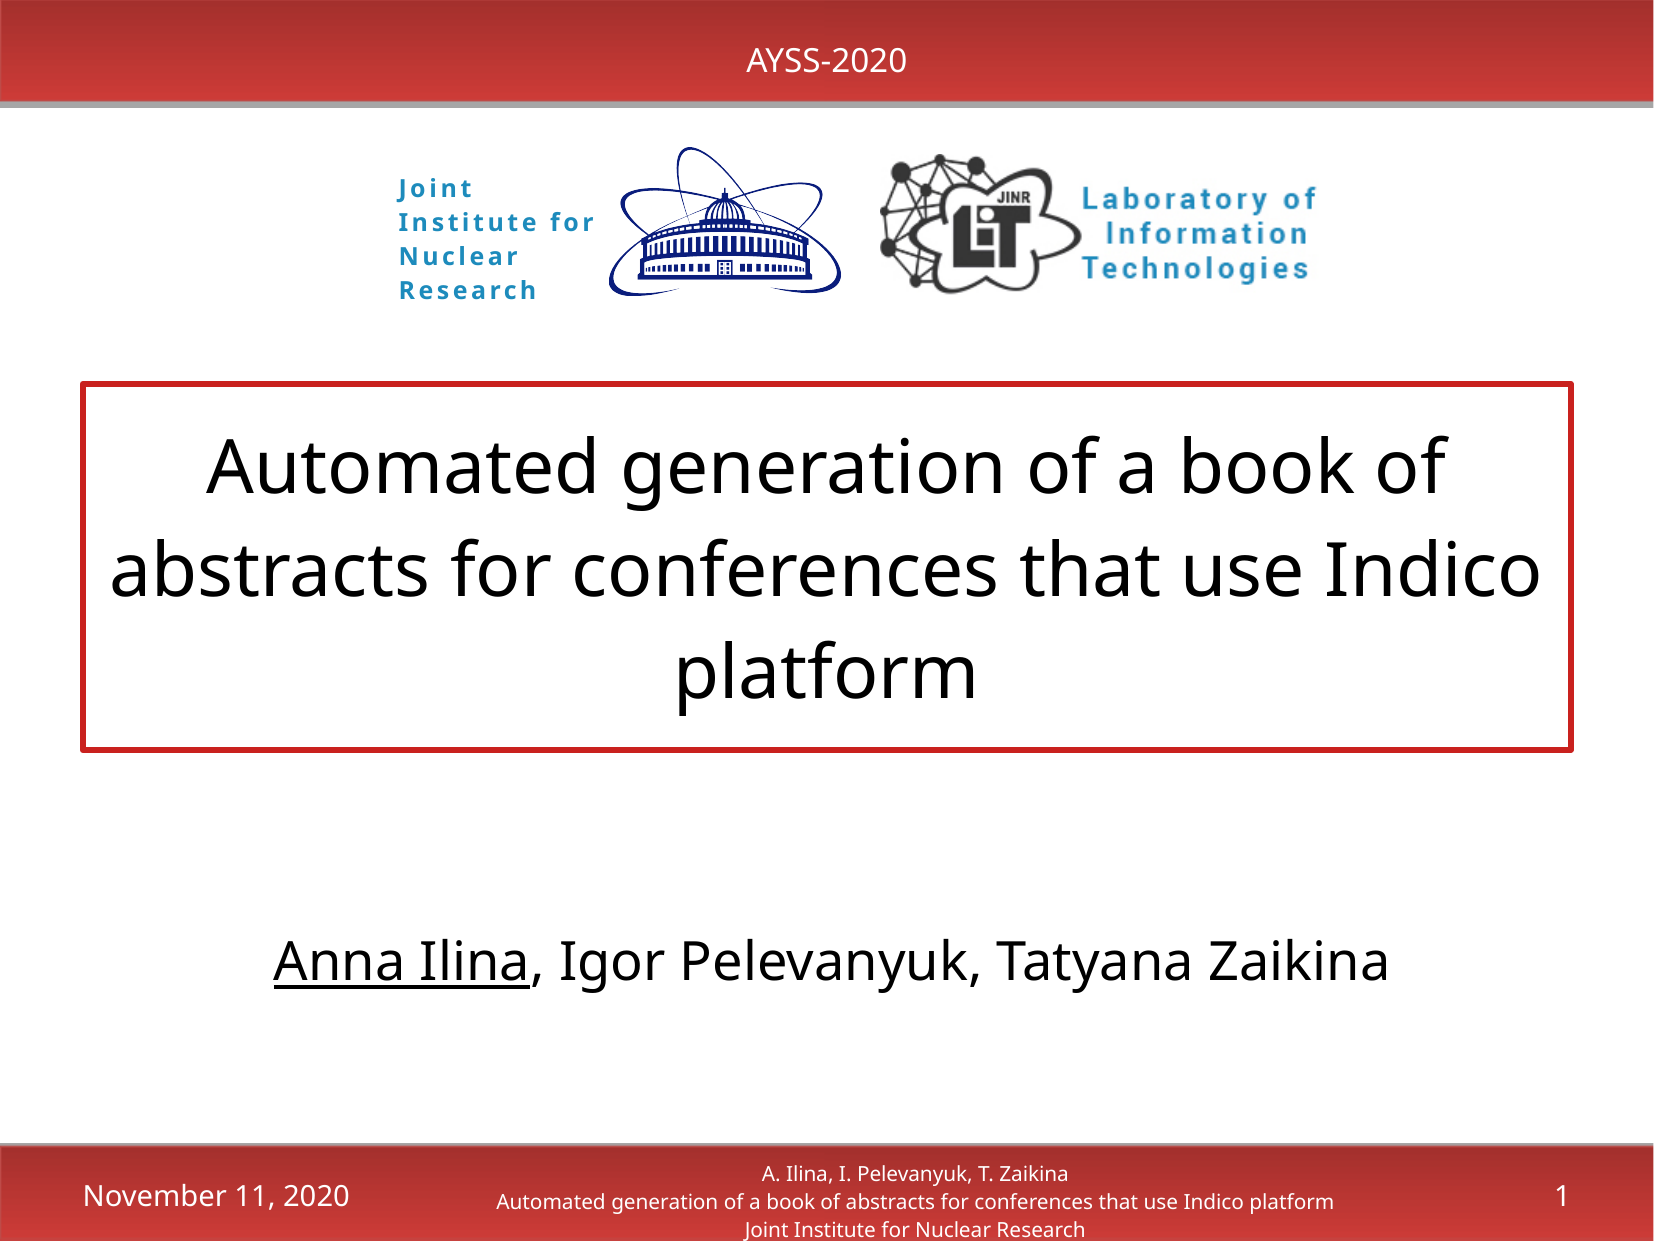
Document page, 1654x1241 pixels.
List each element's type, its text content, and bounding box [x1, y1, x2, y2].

text_box A. Ilina, I. Pelevanyuk, T. Zaikina Automated generation of a book of abstracts for conferences that use Indico platform Joint Institute for Nuclear Research [354, 1151, 1477, 1240]
text_box AYSS-2020 [265, 29, 1388, 83]
text_box Joint Institute for Nuclear Research [383, 163, 621, 296]
picture [880, 154, 1506, 296]
picture [0, 1143, 1654, 1241]
picture [0, 0, 1654, 108]
picture [593, 147, 857, 296]
title Automated generation of a book of abstracts for conferences that use Indico platform​ [82, 383, 1571, 751]
subtitle Anna Ilina, Igor Pelevanyuk, Tatyana Zaikina [88, 797, 1577, 1123]
